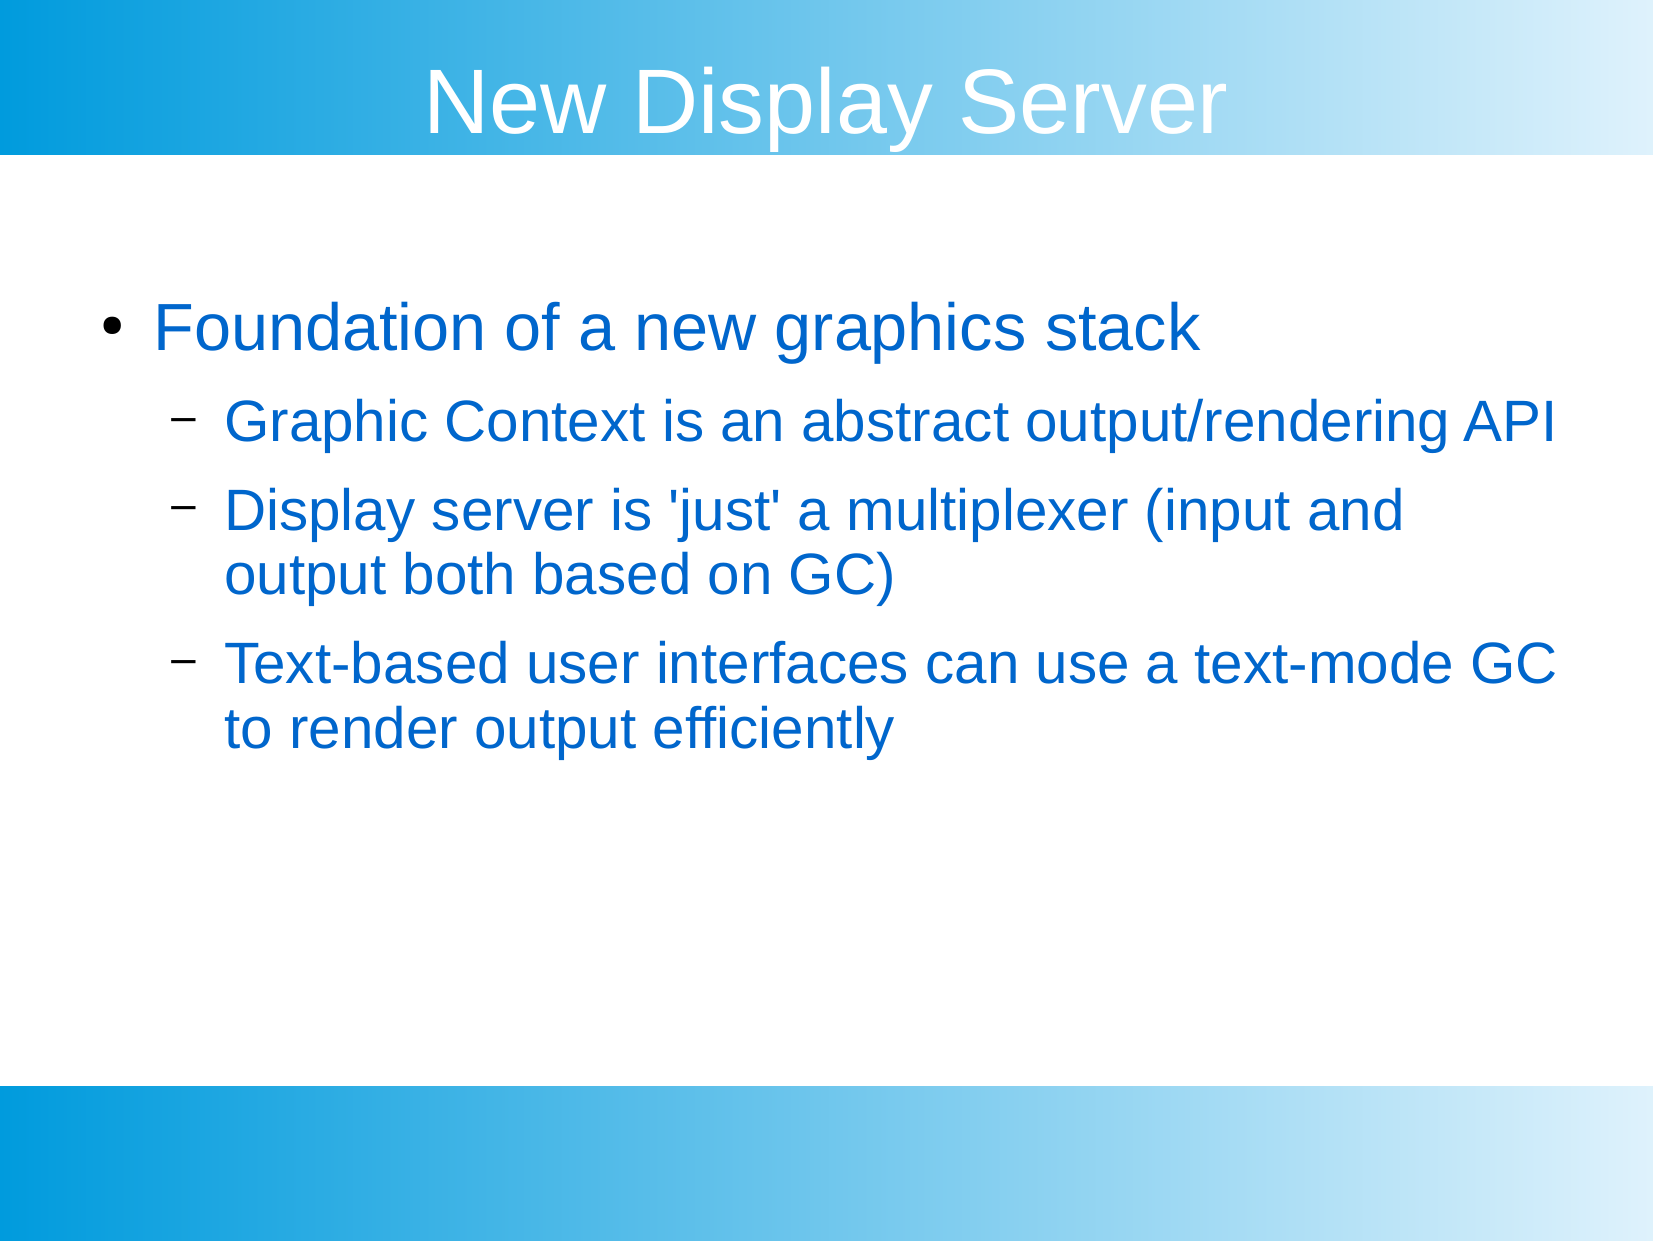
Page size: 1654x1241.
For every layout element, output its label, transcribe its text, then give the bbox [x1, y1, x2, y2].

title New Display Server [82, 49, 1571, 155]
list Foundation of a new graphics stack Graphic Context is an abstract output/rendering API Display server is 'just' a multiplexer (input and output both based on GC) Text-based user interfaces can use a text-mode GC to render output efficiently [82, 290, 1571, 1010]
